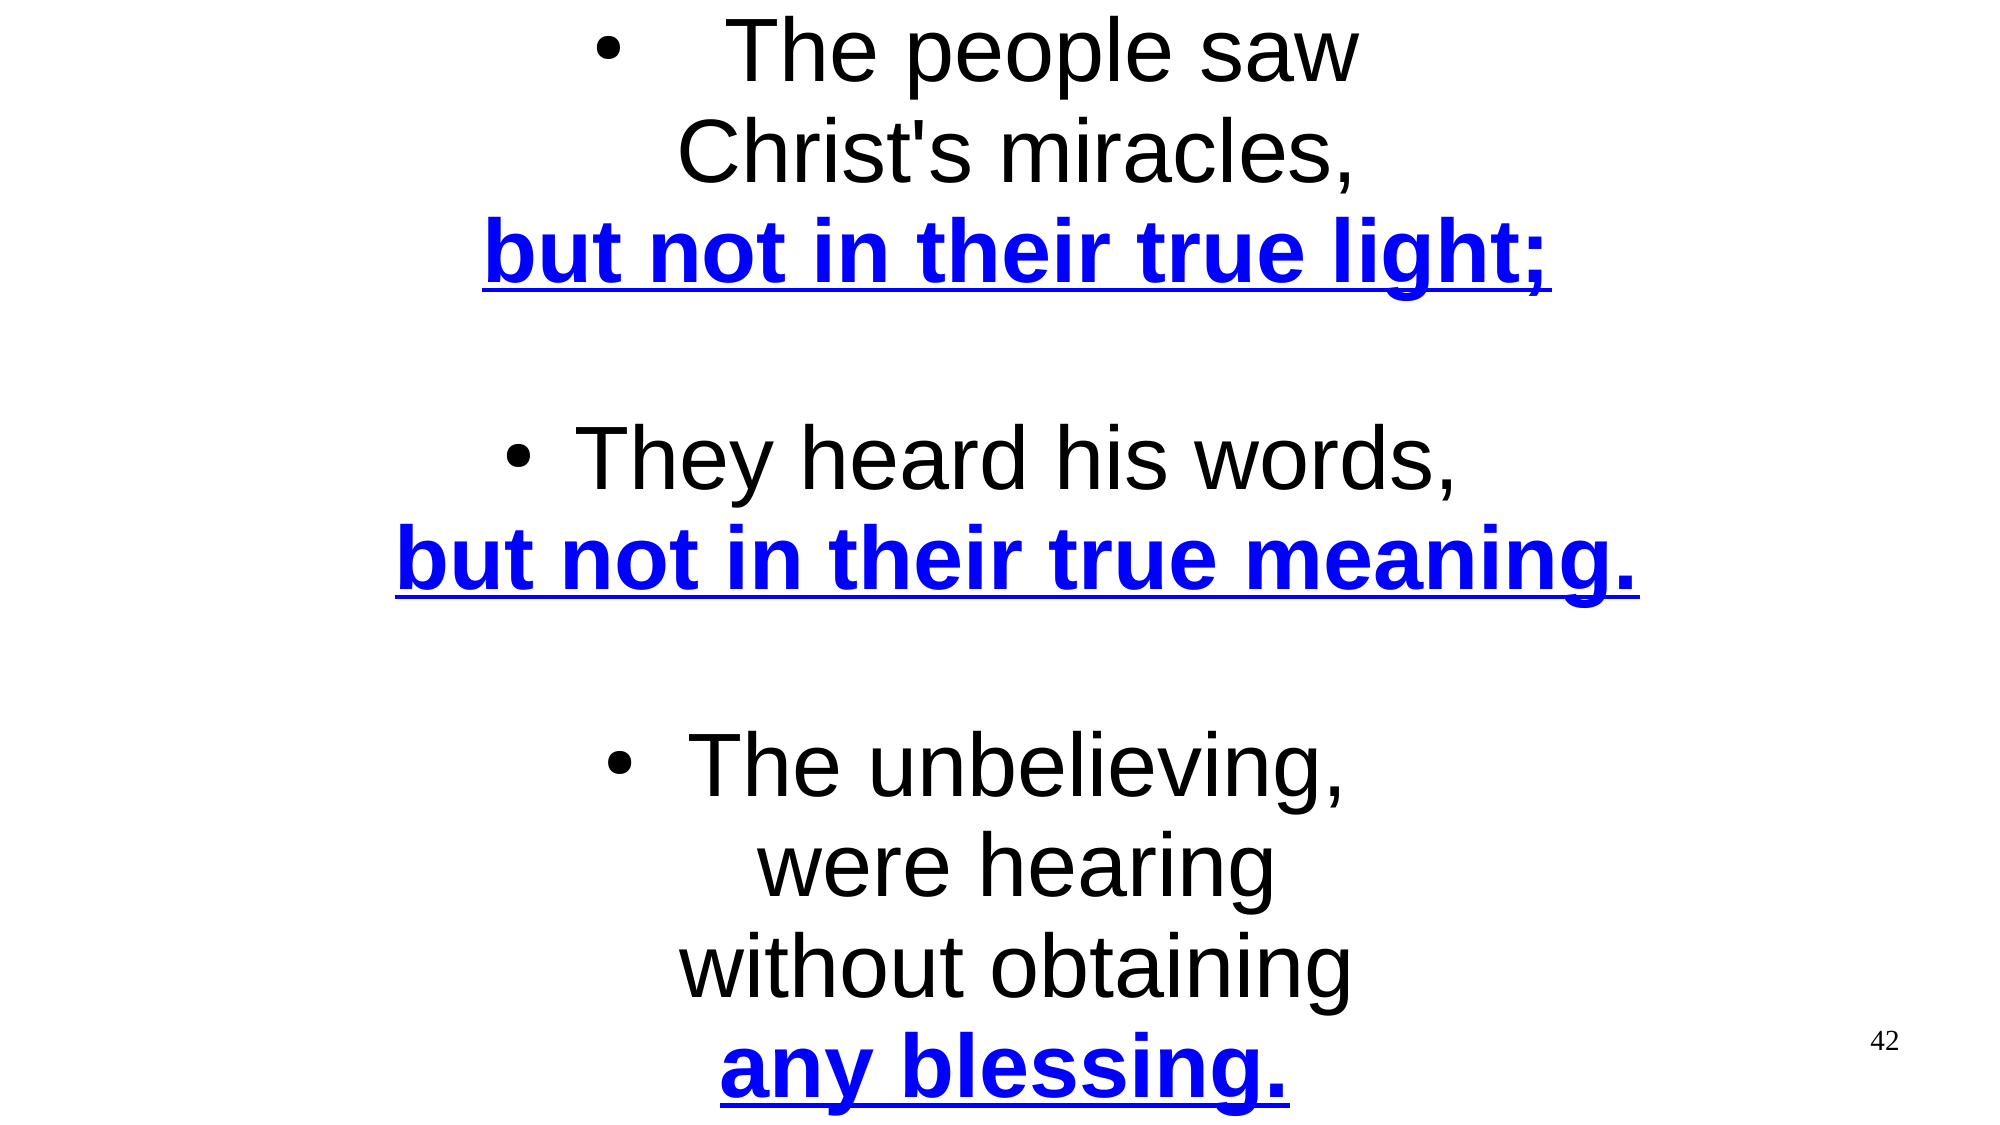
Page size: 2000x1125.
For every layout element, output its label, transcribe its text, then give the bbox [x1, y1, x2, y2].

list The people saw Christ's miracles, but not in their true light; They heard his words, but not in their true meaning. The unbelieving, were hearing without obtaining any blessing. [0, 0, 1996, 1123]
